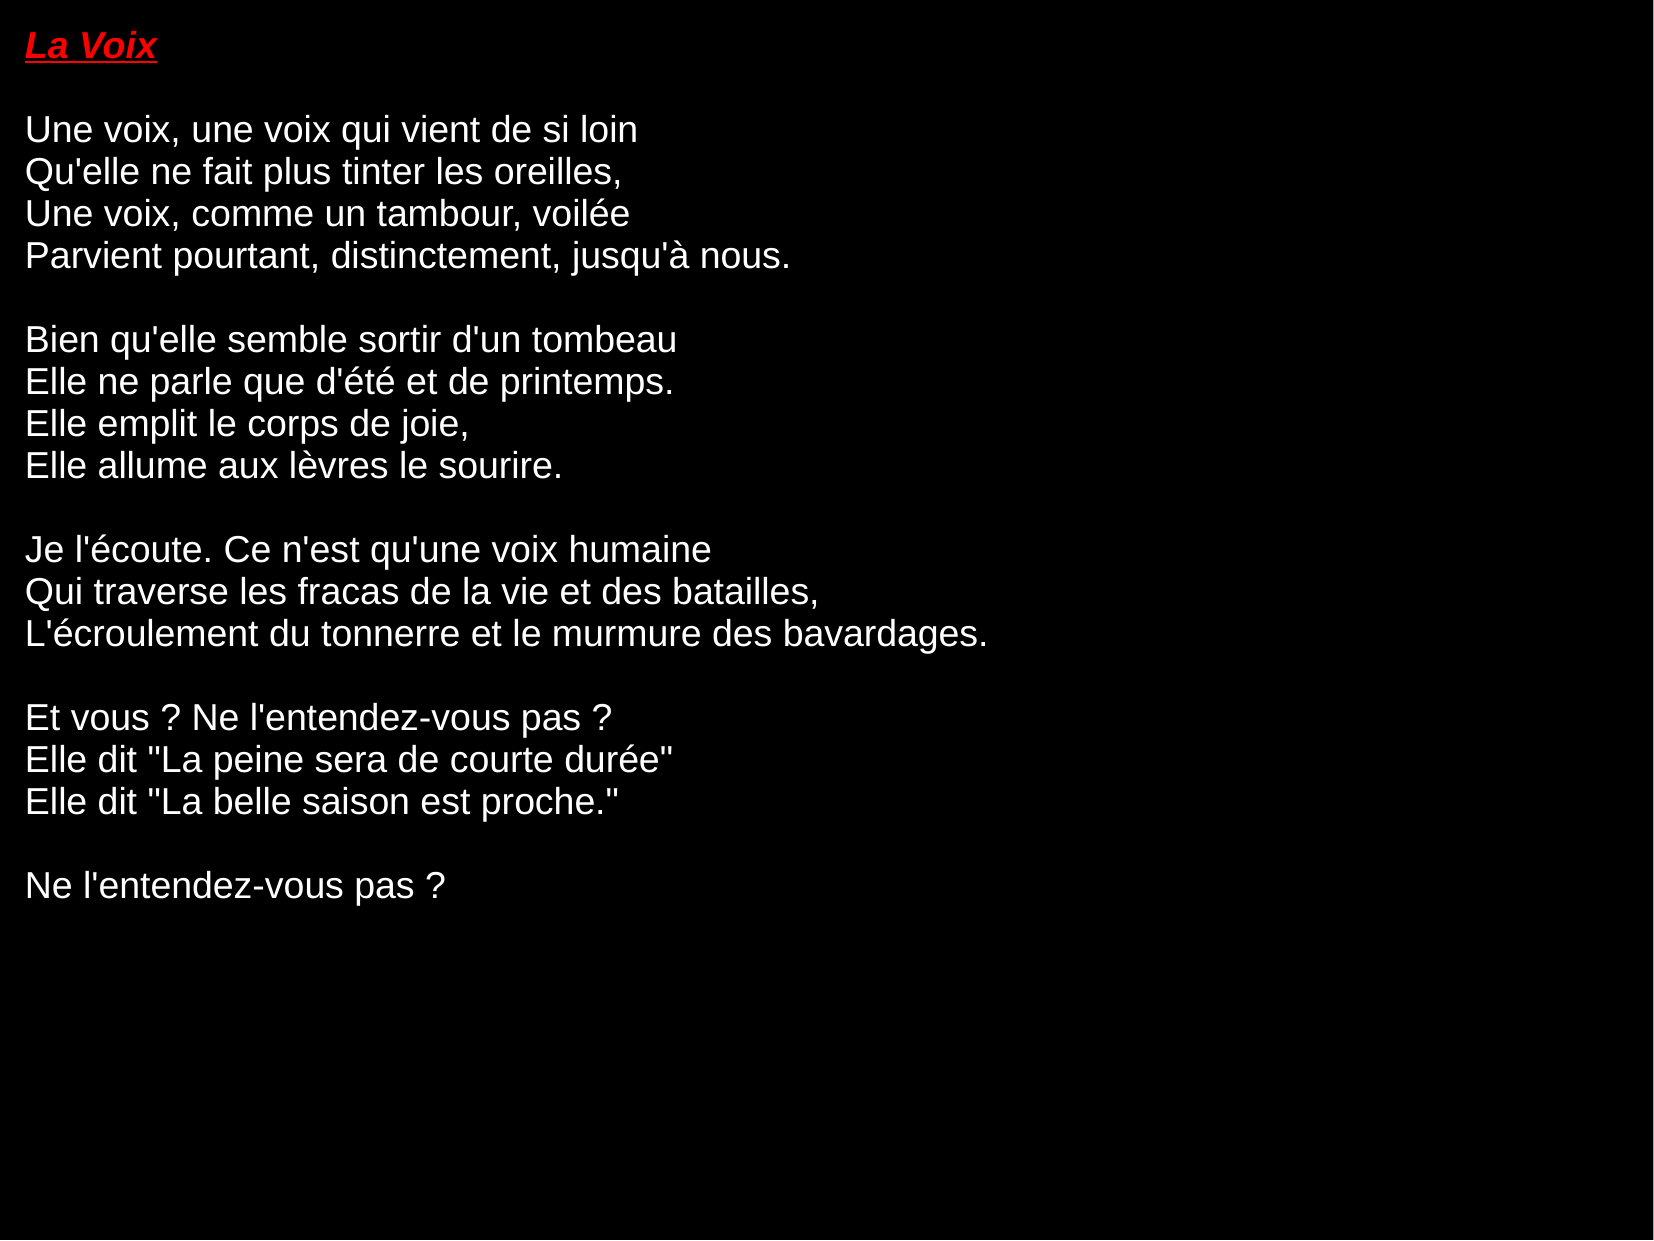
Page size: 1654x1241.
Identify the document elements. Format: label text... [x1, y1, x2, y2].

text_box La Voix Une voix, une voix qui vient de si loin Qu'elle ne fait plus tinter les oreilles, Une voix, comme un tambour, voilée Parvient pourtant, distinctement, jusqu'à nous. Bien qu'elle semble sortir d'un tombeau Elle ne parle que d'été et de printemps. Elle emplit le corps de joie, Elle allume aux lèvres le sourire. Je l'écoute. Ce n'est qu'une voix humaine Qui traverse les fracas de la vie et des batailles, L'écroulement du tonnerre et le murmure des bavardages. Et vous ? Ne l'entendez-vous pas ? Elle dit "La peine sera de courte durée" Elle dit "La belle saison est proche." Ne l'entendez-vous pas ? [10, 17, 1004, 942]
